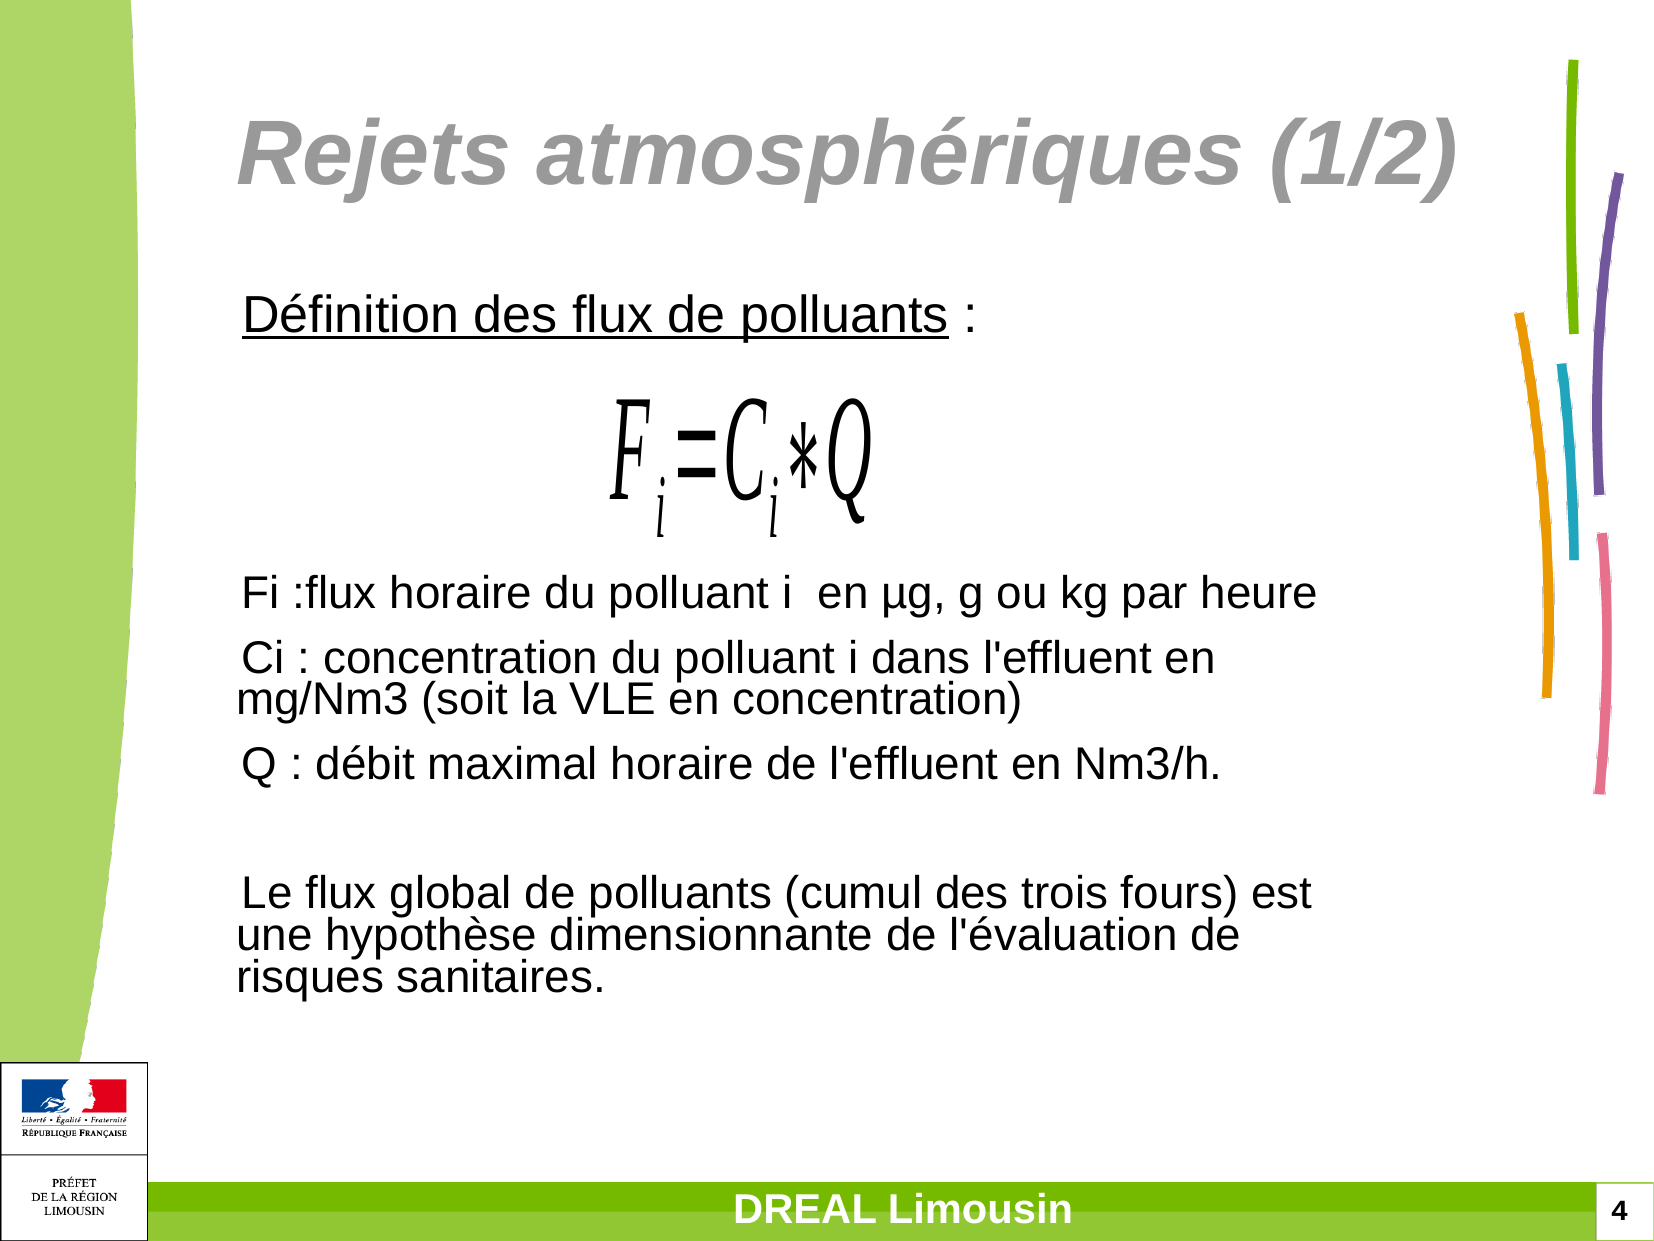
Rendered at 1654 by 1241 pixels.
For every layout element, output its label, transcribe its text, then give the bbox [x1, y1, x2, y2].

list Définition des flux de polluants : Fi :flux horaire du polluant i en µg, g ou kg par heure Ci : concentration du polluant i dans l'effluent en mg/Nm3 (soit la VLE en concentration) Q : débit maximal horaire de l'effluent en Nm3/h. Le flux global de polluants (cumul des trois fours) est une hypothèse dimensionnante de l'évaluation de risques sanitaires. [236, 295, 1388, 1241]
chart [590, 366, 886, 562]
picture [0, 0, 1654, 1241]
title Rejets atmosphériques (1/2) [236, 59, 1477, 260]
